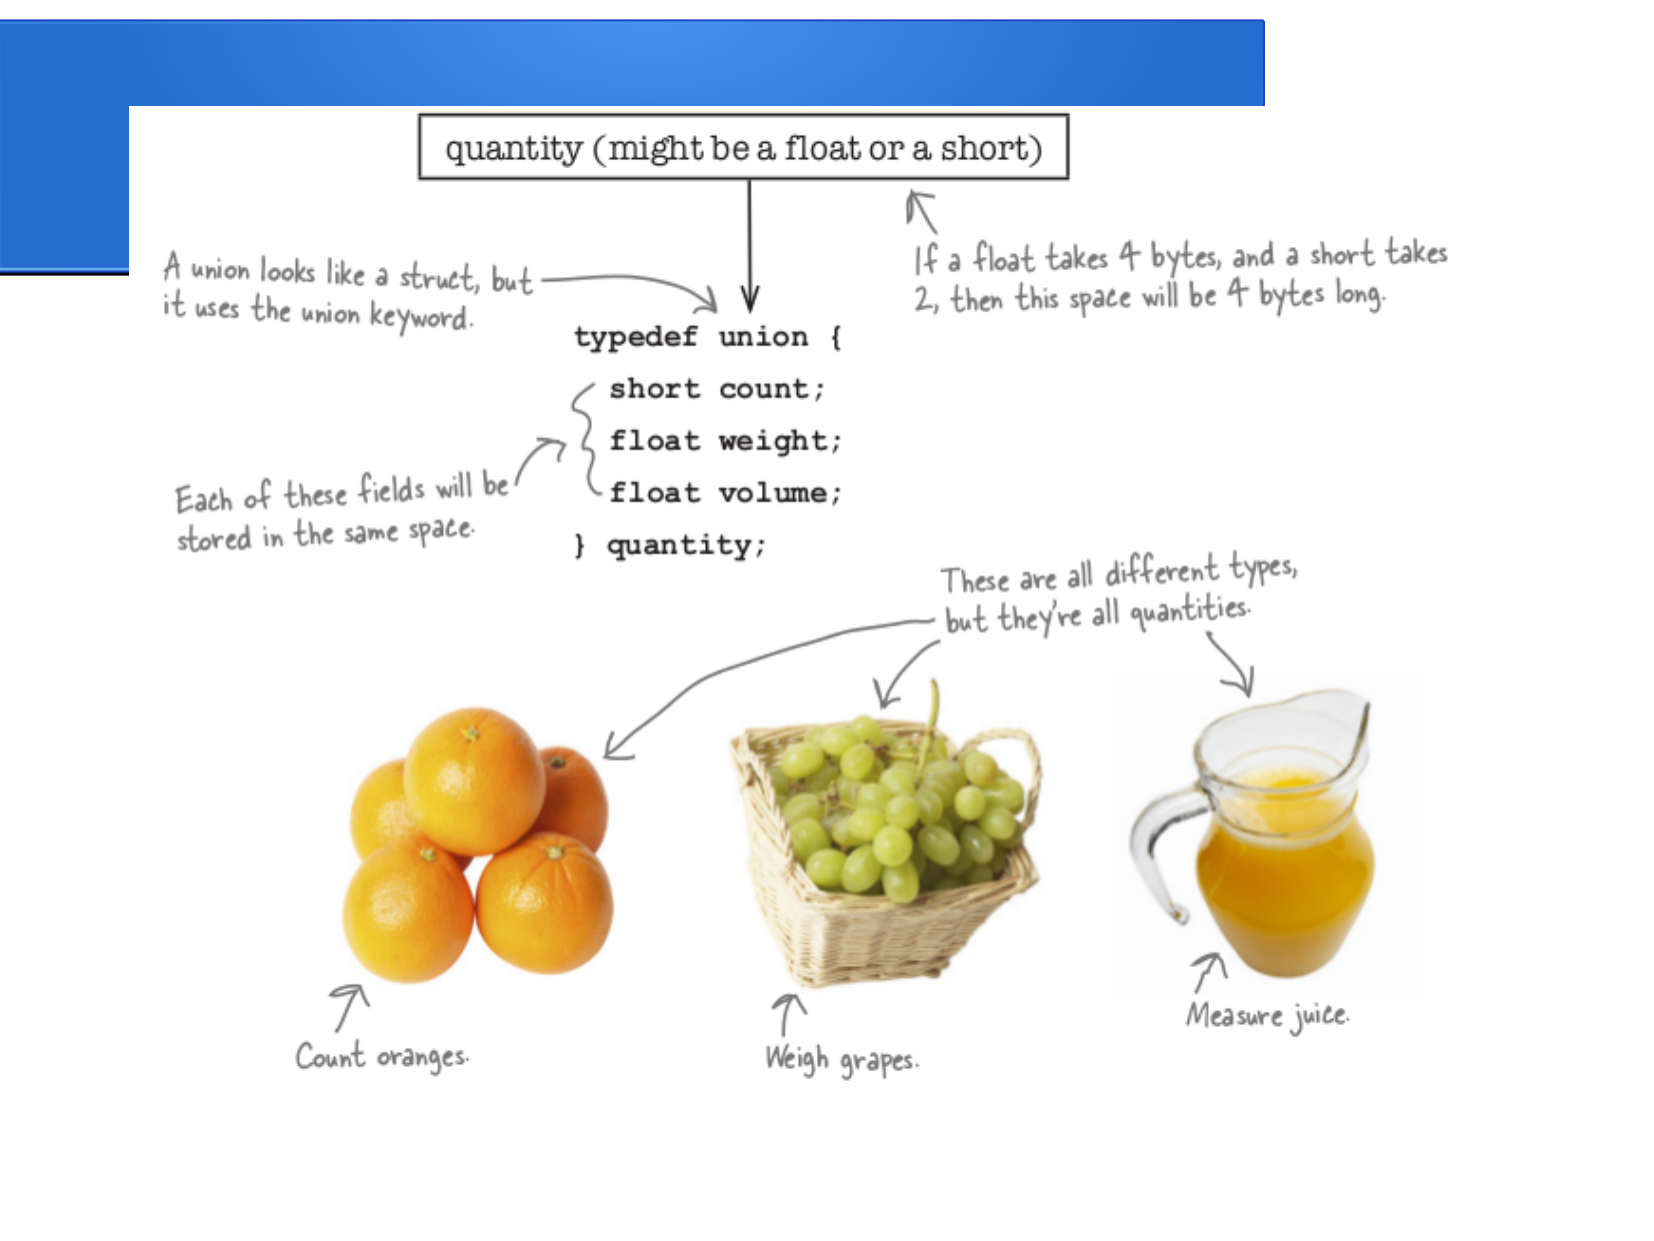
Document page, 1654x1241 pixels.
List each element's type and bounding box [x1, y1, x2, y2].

picture [129, 106, 1501, 1099]
